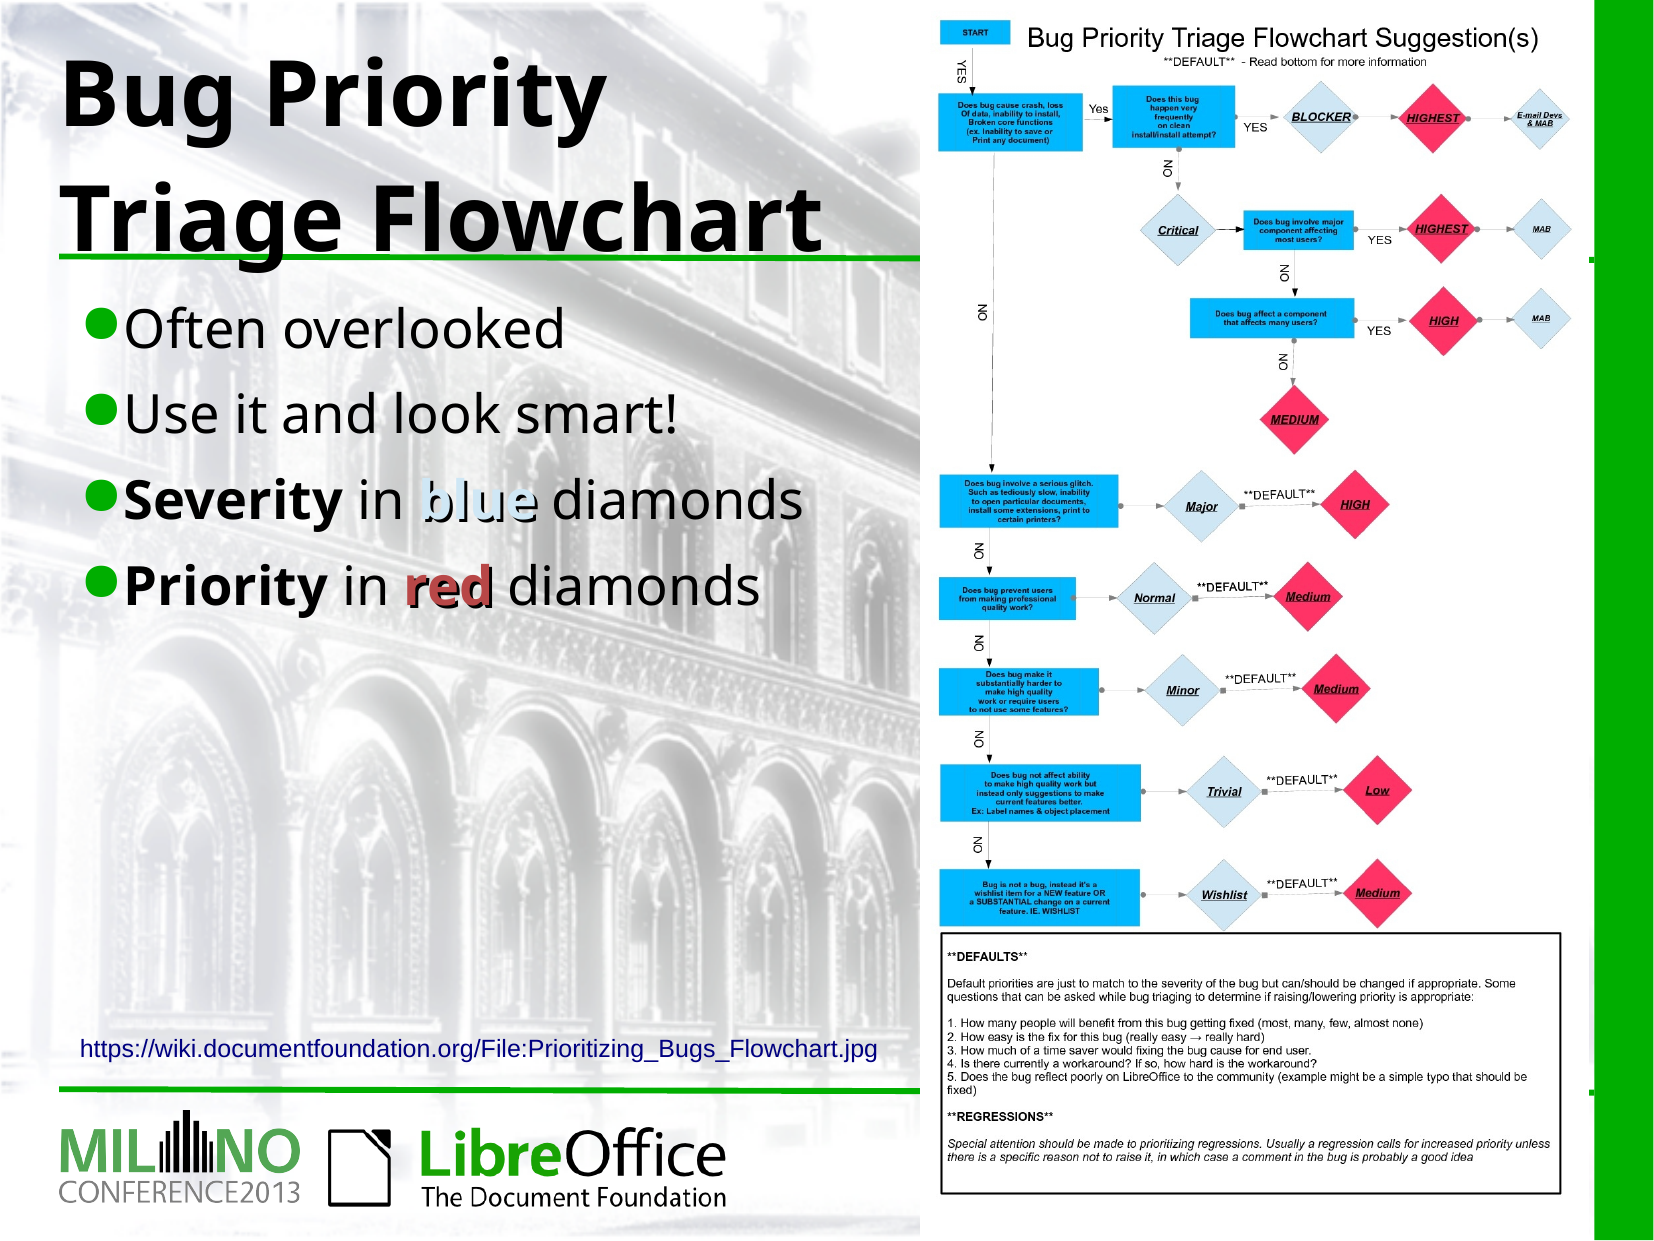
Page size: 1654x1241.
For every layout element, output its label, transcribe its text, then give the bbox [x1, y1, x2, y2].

title Bug Priority Triage Flowchart [59, 37, 920, 269]
list Often overlooked Use it and look smart! Severity in blue diamonds Priority in red diamonds [35, 290, 920, 1010]
text_box https://wiki.documentfoundation.org/File:Prioritizing_Bugs_Flowchart.jpg [64, 1027, 904, 1071]
picture [0, 0, 1594, 1241]
